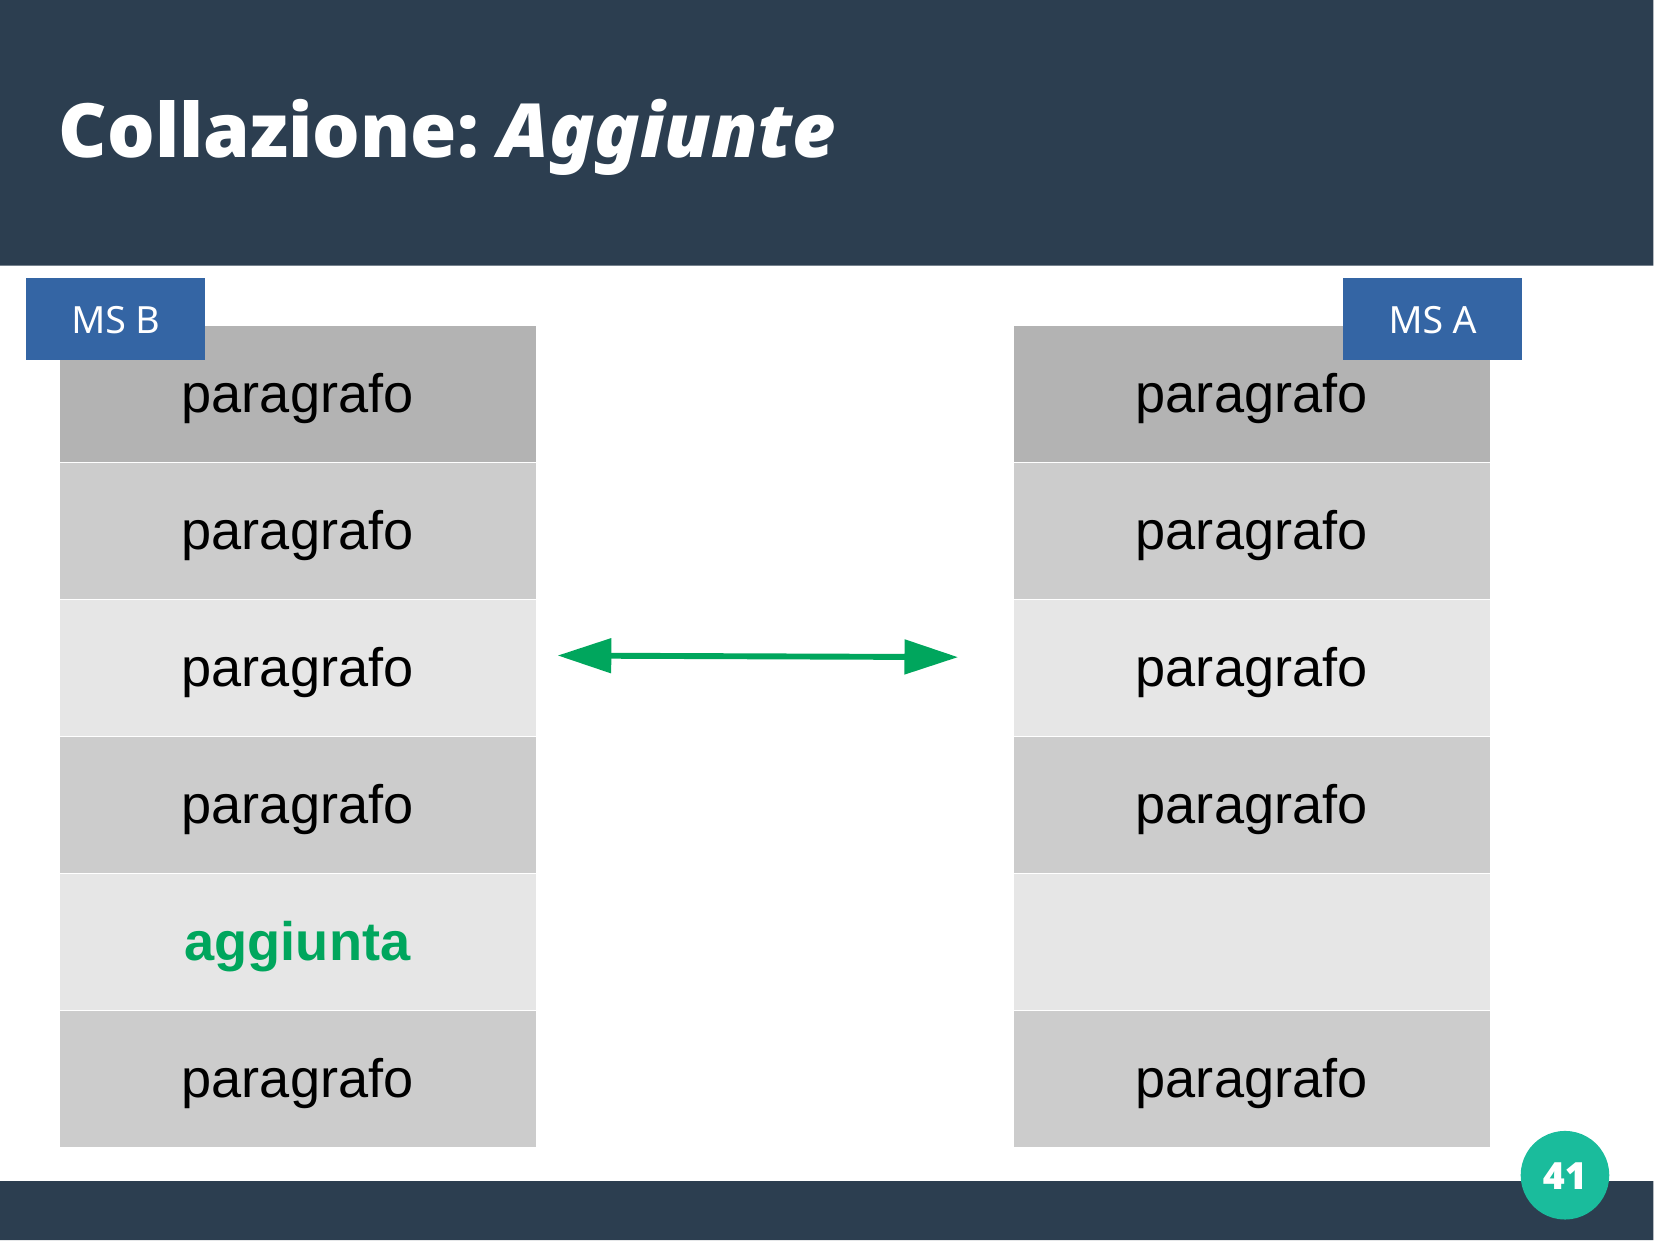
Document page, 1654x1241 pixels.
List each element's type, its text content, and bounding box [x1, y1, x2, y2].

title Collazione: Aggiunte [59, 49, 1595, 207]
text_box MS B [26, 278, 205, 360]
table_header [537, 326, 1013, 462]
table_cell [1014, 874, 1490, 1010]
table_cell paragrafo [60, 463, 536, 599]
table_cell paragrafo [1014, 1011, 1490, 1147]
table_cell paragrafo [60, 737, 536, 873]
table_cell [537, 874, 1013, 1010]
table_cell paragrafo [1014, 600, 1490, 736]
table_cell paragrafo [1014, 463, 1490, 599]
table_cell paragrafo [60, 1011, 536, 1147]
table_cell paragrafo [1014, 737, 1490, 873]
table_cell [537, 737, 1013, 873]
table_cell [537, 600, 1013, 736]
text_box MS A [1343, 278, 1522, 360]
table_header paragrafo [60, 326, 536, 462]
table_header paragrafo [1014, 326, 1490, 462]
table_cell aggiunta [60, 874, 536, 1010]
table_cell [537, 463, 1013, 599]
table_cell [537, 1011, 1013, 1147]
table_cell paragrafo [60, 600, 536, 736]
